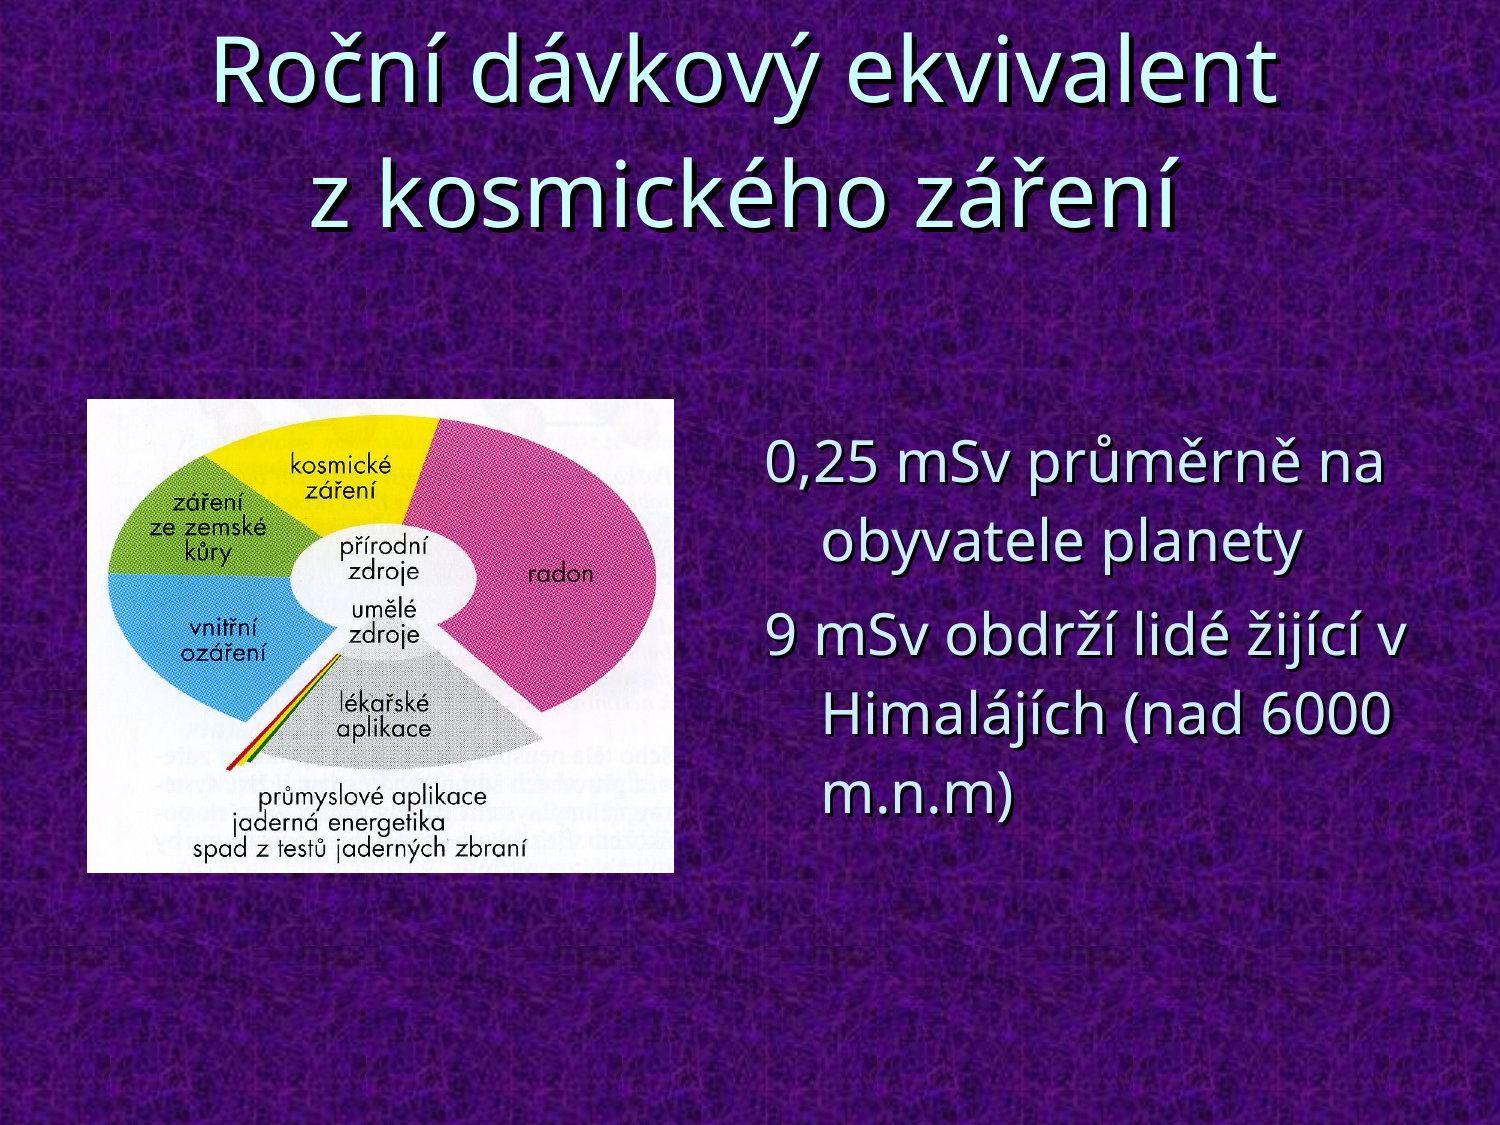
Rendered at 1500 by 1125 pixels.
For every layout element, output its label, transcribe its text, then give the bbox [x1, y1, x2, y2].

list 0,25 mSv průměrně na obyvatele planety 9 mSv obdrží lidé žijící v Himalájích (nad 6000 m.n.m) [749, 412, 1450, 1063]
picture [0, 0, 1500, 1125]
title Roční dávkový ekvivalent z kosmického záření [24, 33, 1463, 263]
